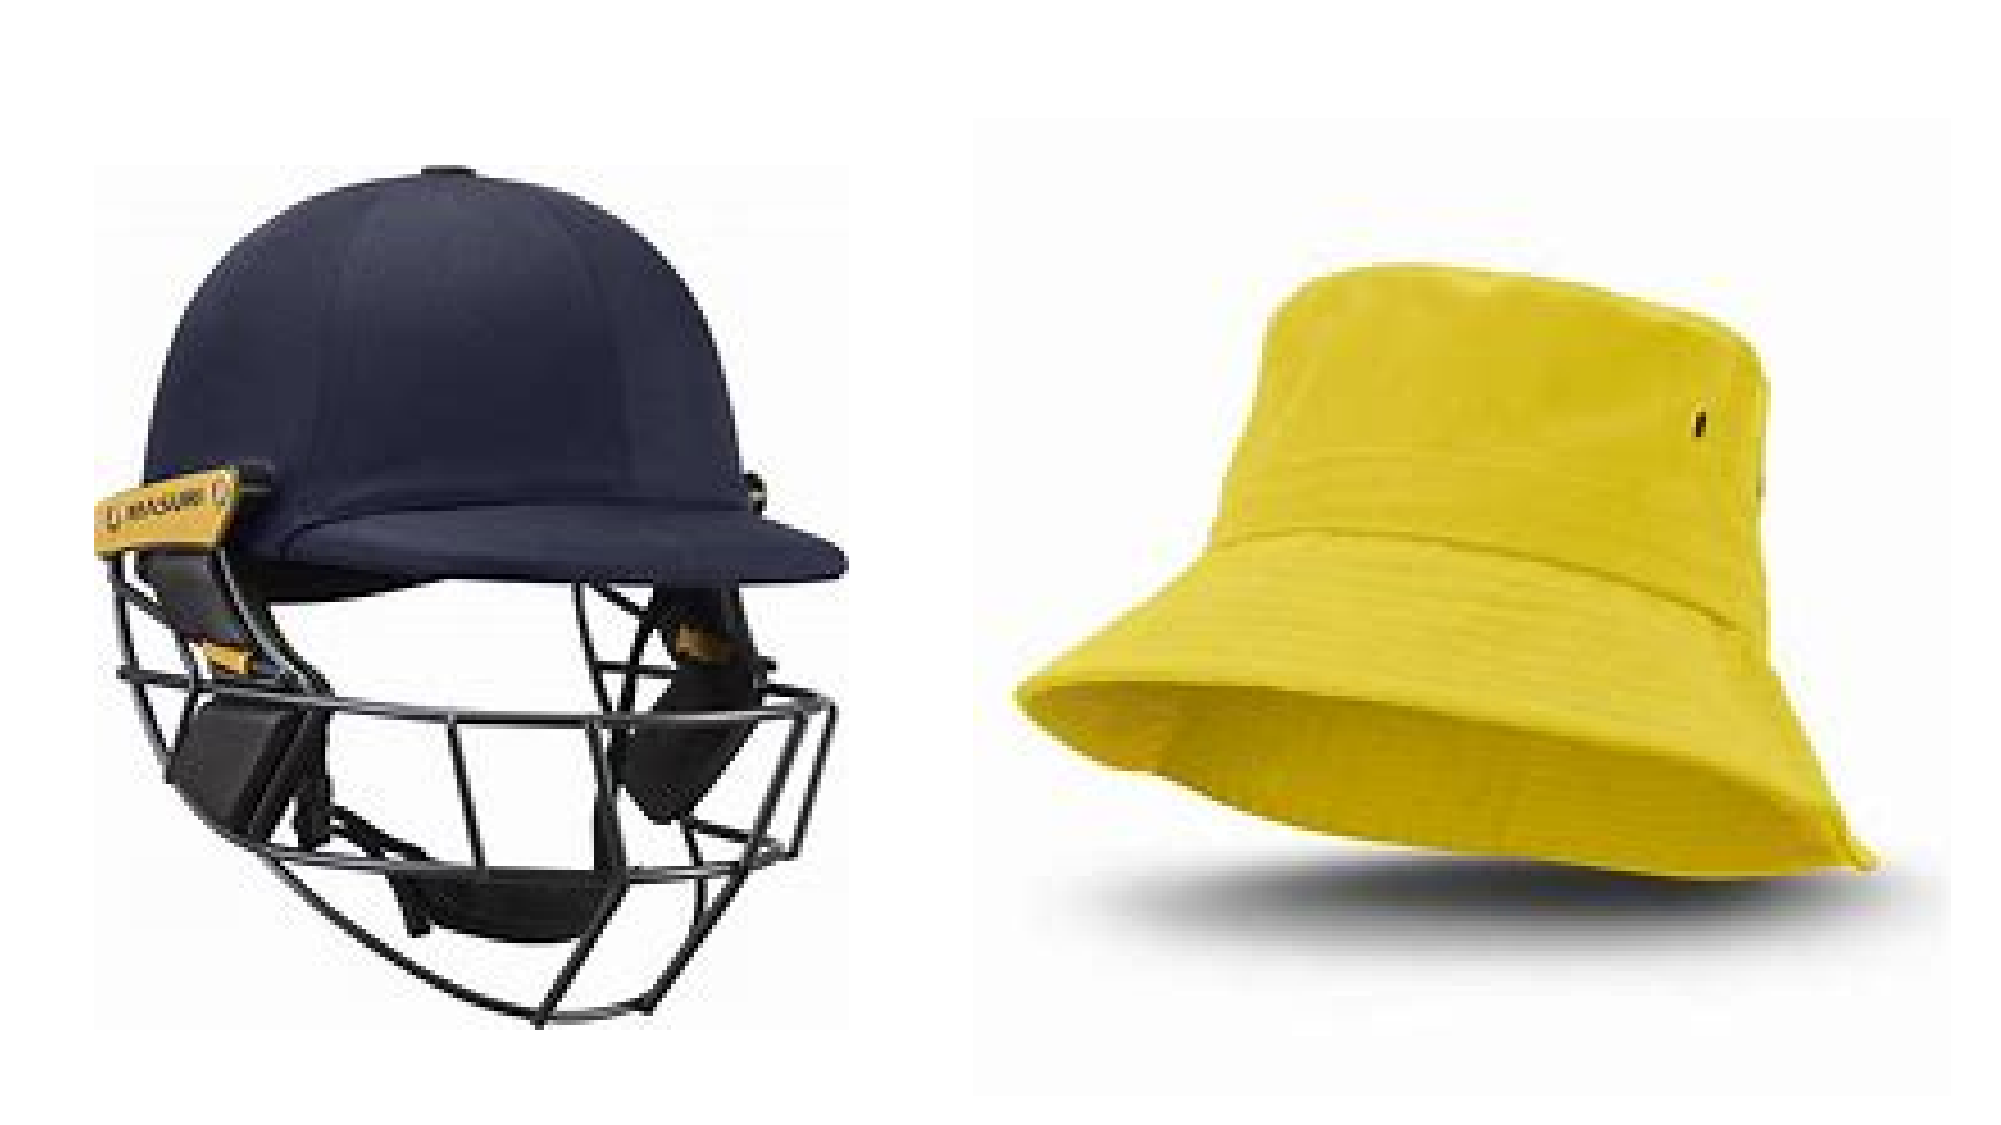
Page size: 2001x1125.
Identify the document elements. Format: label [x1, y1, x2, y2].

picture [973, 118, 1951, 1096]
picture [94, 165, 849, 1030]
